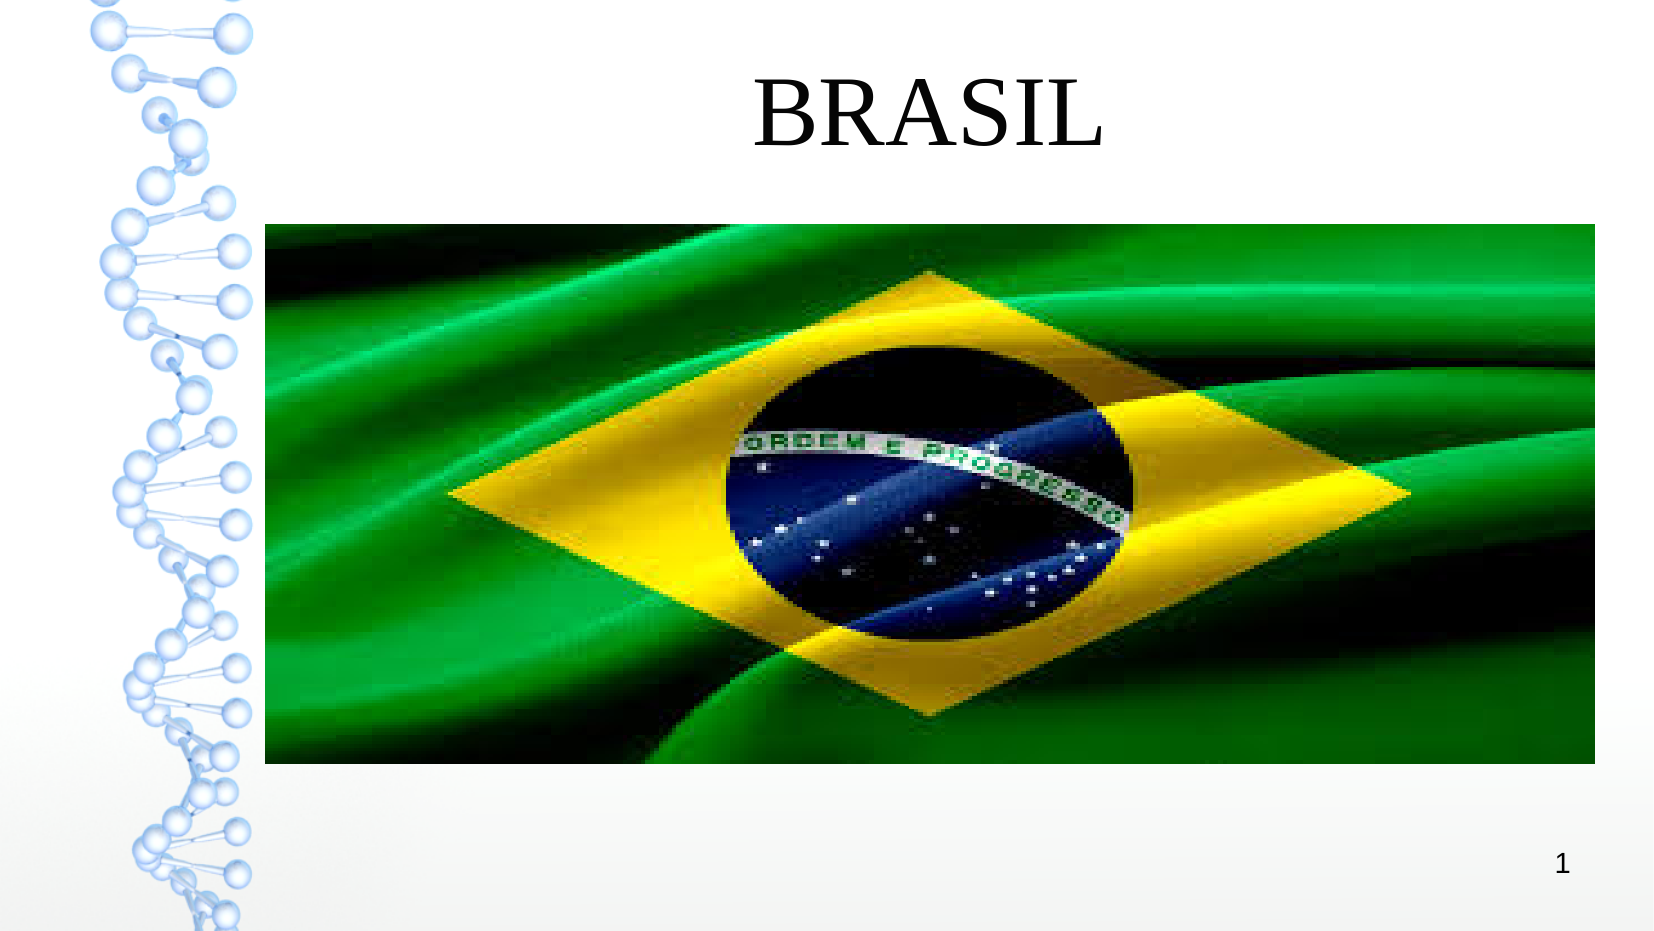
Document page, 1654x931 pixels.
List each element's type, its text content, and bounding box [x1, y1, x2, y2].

picture [0, 0, 1654, 931]
title BRASIL [265, 35, 1595, 189]
